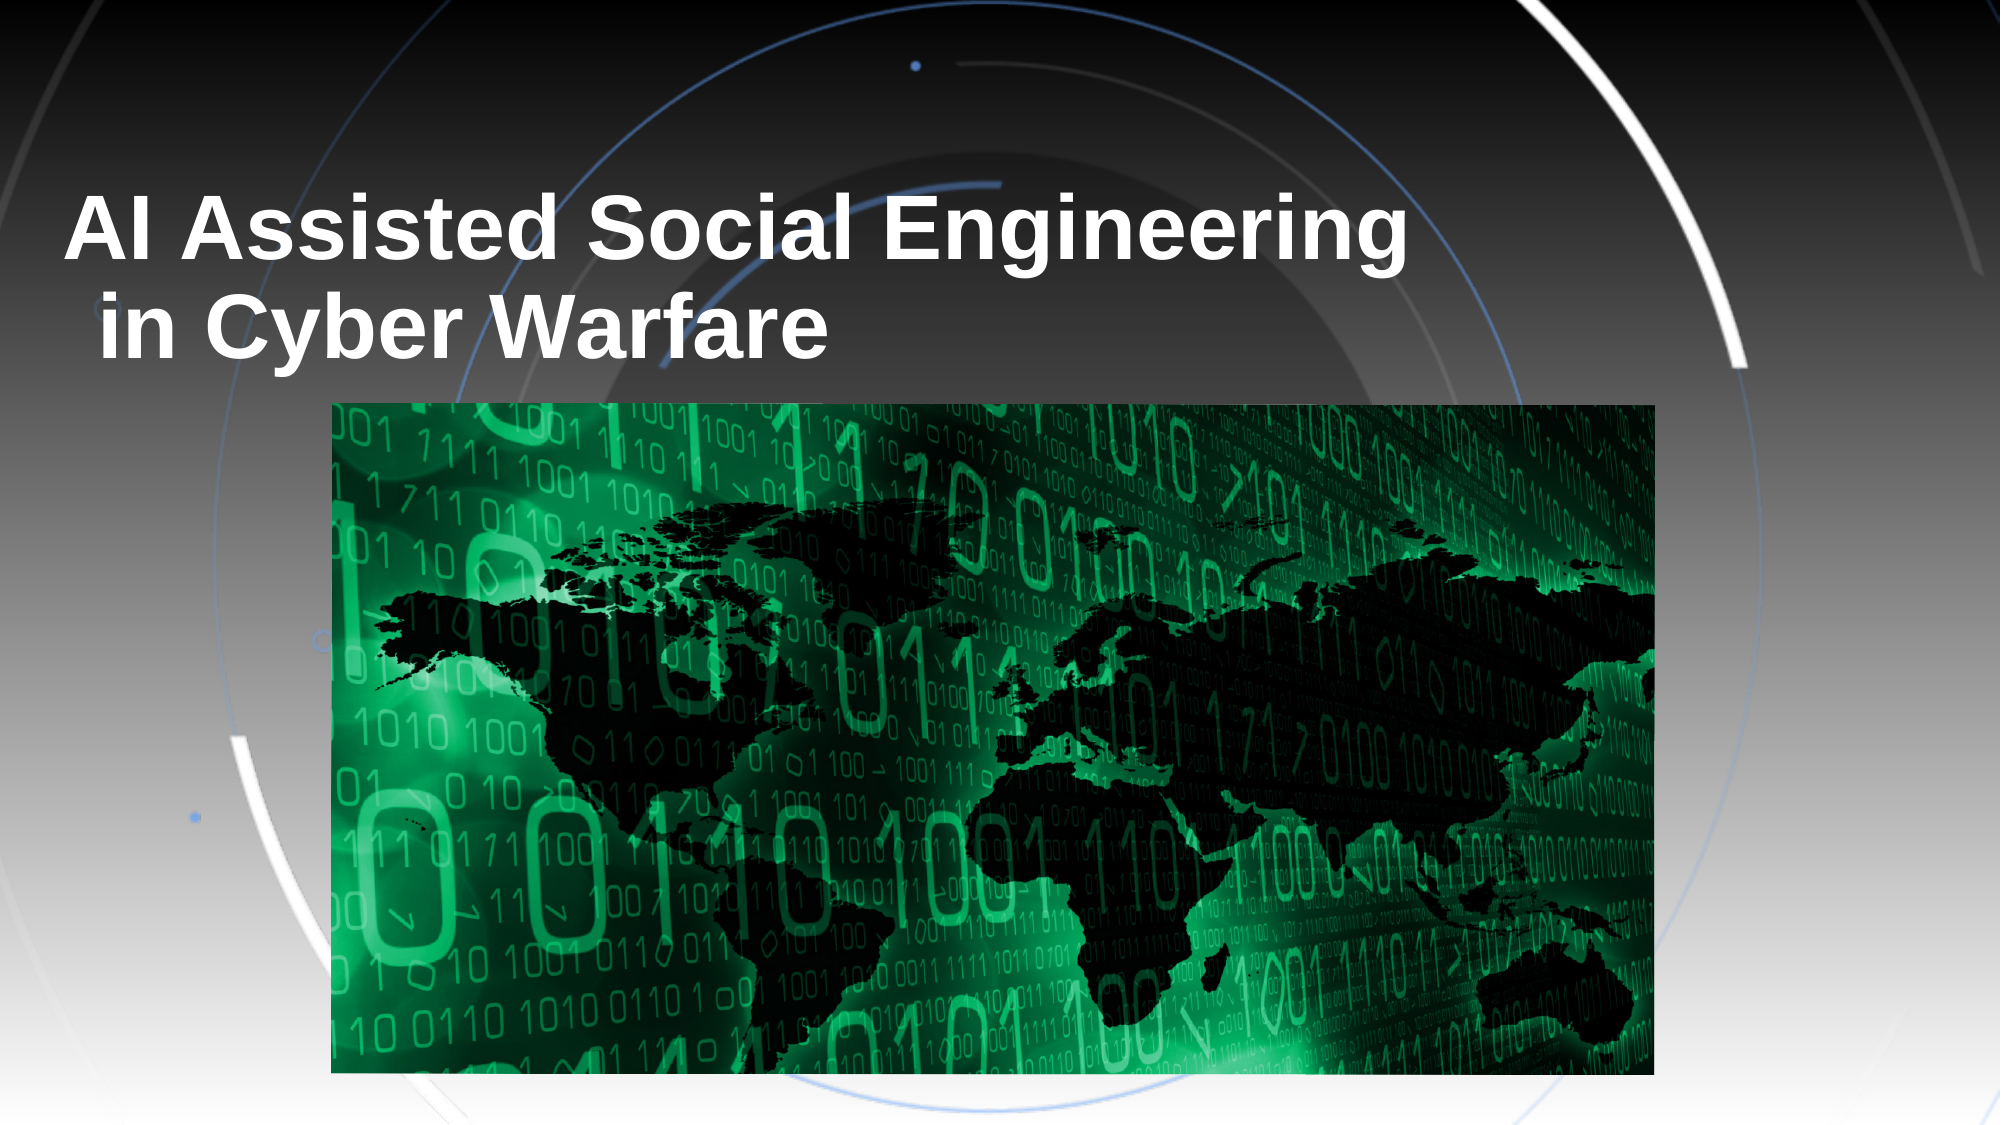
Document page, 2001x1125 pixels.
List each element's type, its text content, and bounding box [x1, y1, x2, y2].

picture [0, 0, 2000, 1125]
title AI Assisted Social Engineering in Cyber Warfare [47, 0, 2000, 386]
